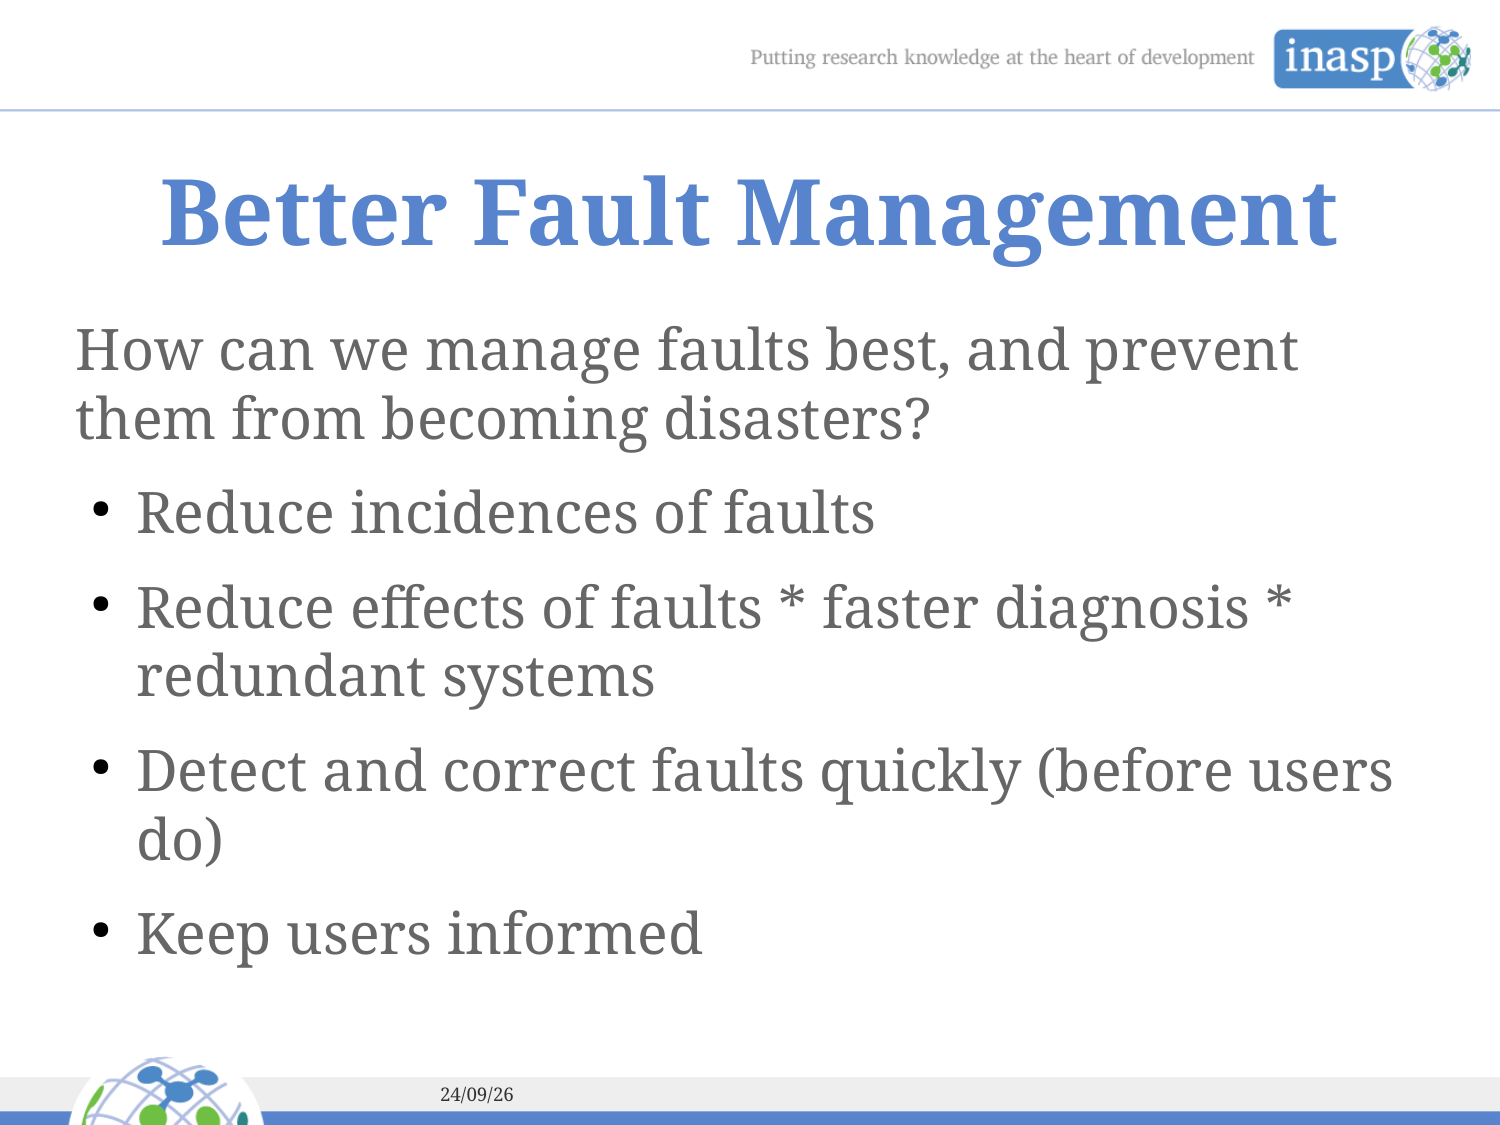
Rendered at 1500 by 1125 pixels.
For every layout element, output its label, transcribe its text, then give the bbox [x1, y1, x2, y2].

list How can we manage faults best, and prevent them from becoming disasters? Reduce incidences of faults Reduce effects of faults * faster diagnosis * redundant systems Detect and correct faults quickly (before users do) Keep users informed [75, 313, 1426, 967]
picture [0, 0, 1500, 1125]
title Better Fault Management [75, 129, 1426, 313]
